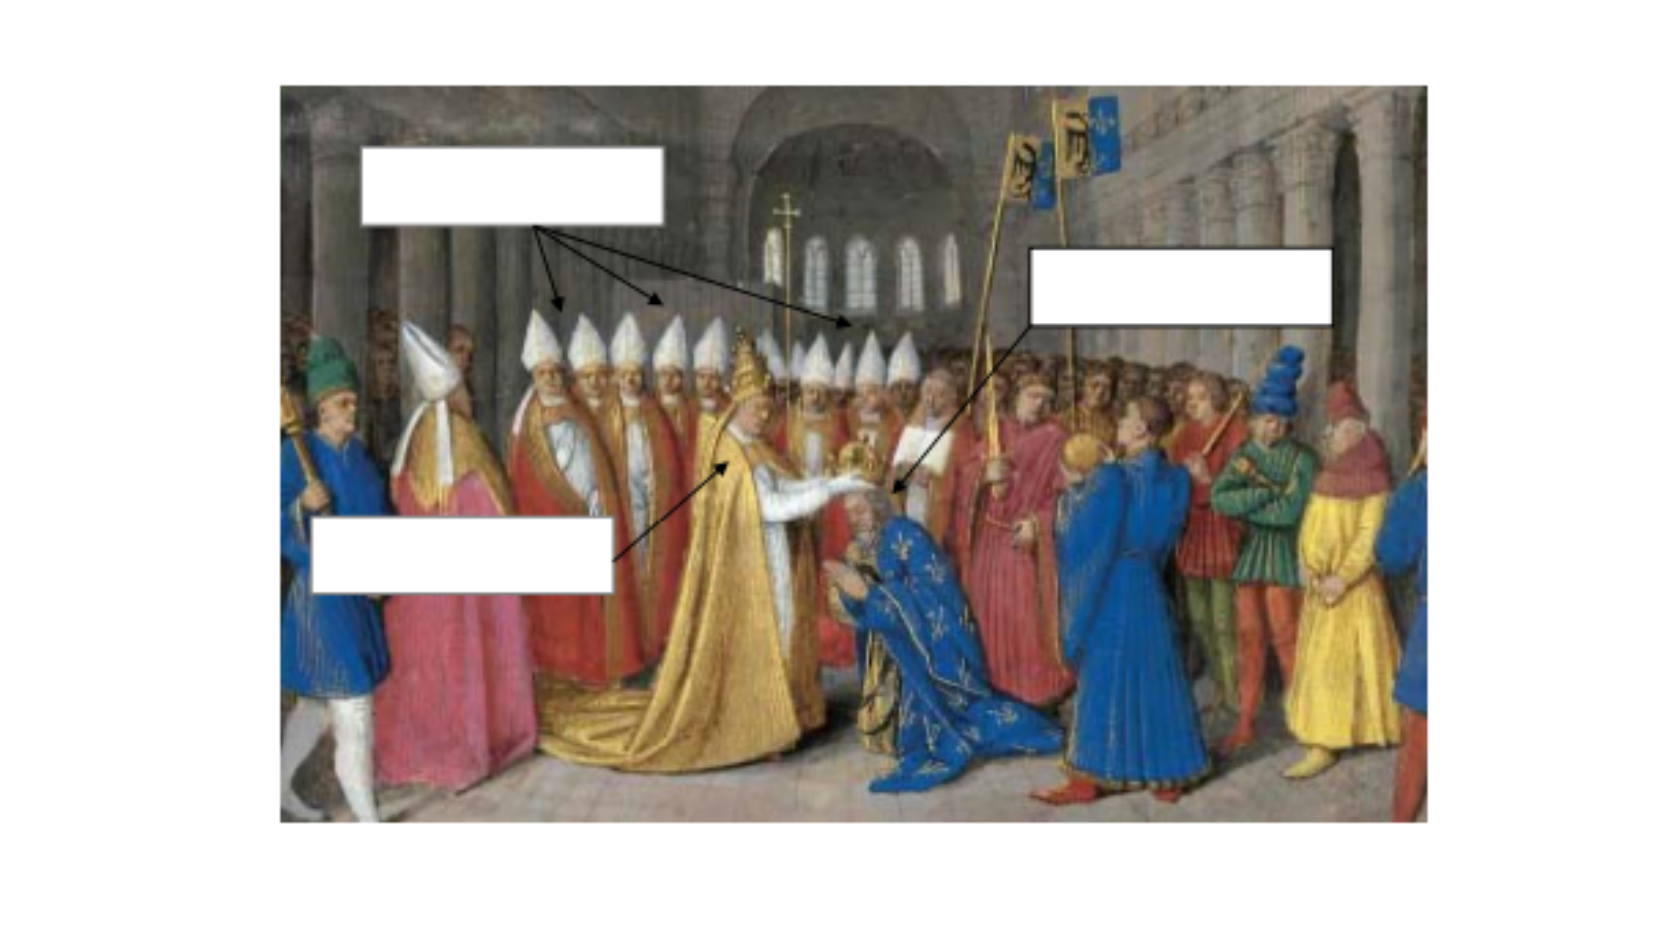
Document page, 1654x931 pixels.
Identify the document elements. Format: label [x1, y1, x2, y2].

picture [262, 70, 1453, 840]
